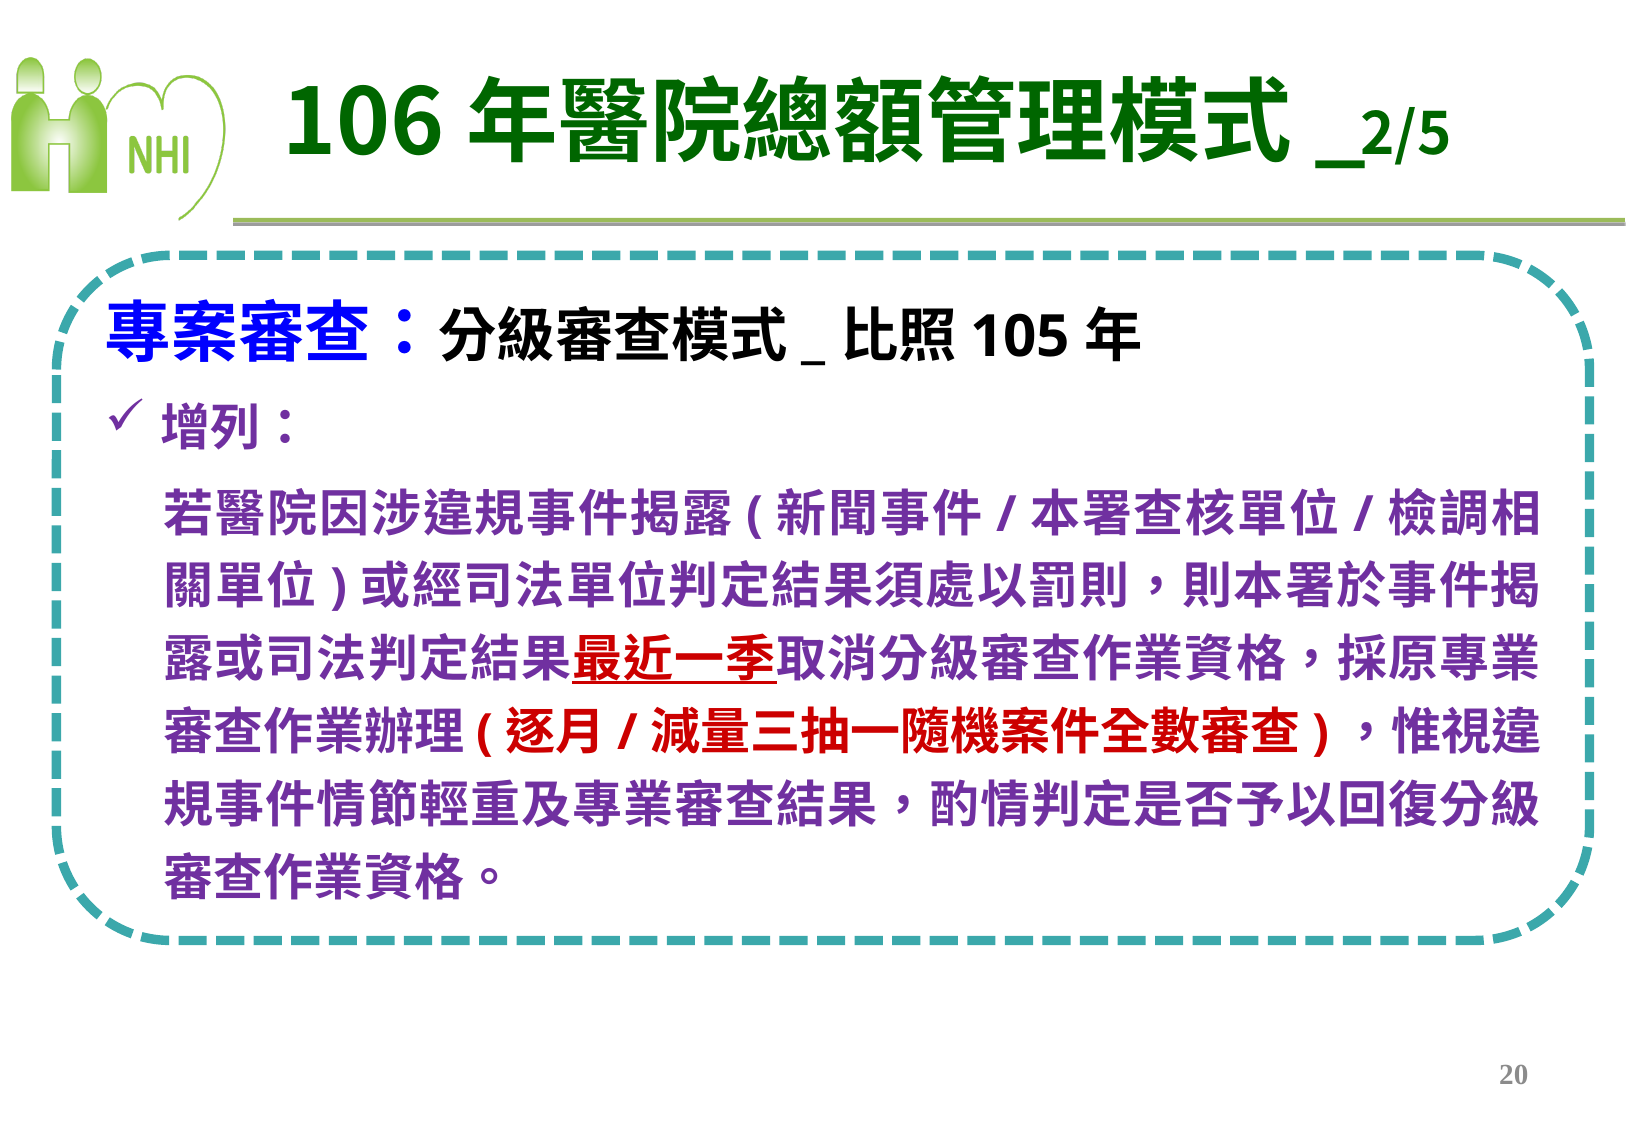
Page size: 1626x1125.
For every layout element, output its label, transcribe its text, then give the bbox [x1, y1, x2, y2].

title 106年醫院總額管理模式_2/5 [245, 42, 1489, 193]
slide_number <編號> [1164, 1042, 1544, 1103]
picture [0, 42, 233, 233]
text_box 專案審查：分級審查模式_比照105年 增列： 若醫院因涉違規事件揭露(新聞事件/本署查核單位/檢調相關單位)或經司法單位判定結果須處以罰則，則本署於事件揭露或司法判定結果最近一季取消分級審查作業資格，採原專業審查作業辦理(逐月/減量三抽一隨機案件全數審查)，惟視違規事件情節輕重及專業審查結果，酌情判定是否予以回復分級審查作業資格。 [56, 255, 1590, 941]
